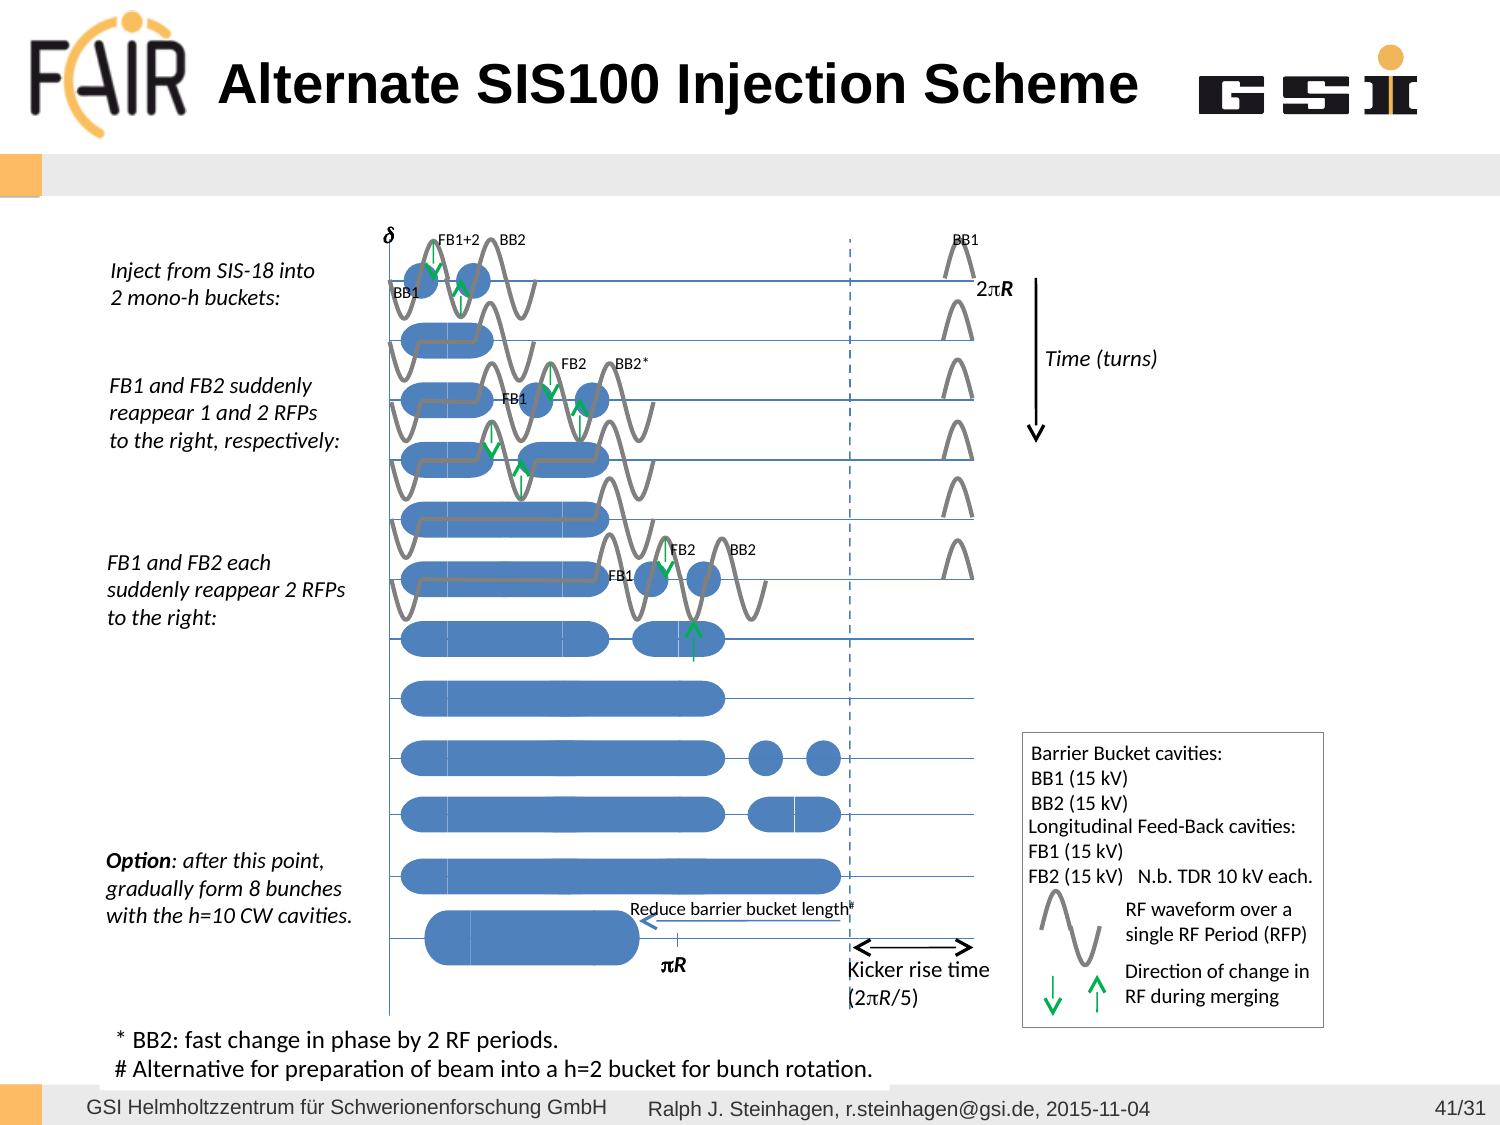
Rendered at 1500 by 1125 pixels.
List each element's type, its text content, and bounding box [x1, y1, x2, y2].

picture [1197, 42, 1419, 117]
text_box FB2 [655, 531, 711, 567]
text_box [424, 910, 640, 966]
text_box BB2 [715, 531, 772, 567]
text_box [419, 505, 610, 538]
text_box FB2 [546, 345, 602, 381]
text_box Longitudinal Feed-Back cavities: FB1 (15 kV) FB2 (15 kV) N.b. TDR 10 kV each. [1023, 805, 1323, 971]
text_box R [646, 941, 702, 985]
text_box FB1 [487, 380, 543, 416]
text_box [400, 441, 479, 477]
text_box [456, 262, 477, 291]
text_box [747, 796, 842, 833]
text_box 2R [961, 265, 1029, 309]
text_box FB1+2 [423, 221, 484, 257]
text_box FB1 and FB2 each suddenly reappear 2 RFPs to the right: [92, 540, 361, 638]
text_box [578, 407, 588, 418]
text_box [534, 446, 610, 478]
text_box Option: after this point, gradually form 8 bunches with the h=10 CW cavities. [91, 838, 369, 936]
text_box [400, 680, 726, 717]
text_box [806, 759, 841, 777]
text_box BB2 [484, 221, 541, 257]
text_box [400, 561, 593, 596]
text_box FB1 [593, 557, 649, 593]
text_box * BB2: fast change in phase by 2 RF periods. # Alternative for preparation of beam into a h=2 bucket for bunch rotation. [99, 1015, 890, 1091]
text_box [405, 262, 421, 274]
text_box [419, 582, 602, 598]
text_box [419, 385, 487, 419]
text_box Kicker rise time (2R/5) [832, 947, 1006, 1018]
text_box [748, 740, 784, 758]
text_box [517, 441, 597, 472]
text_box [473, 265, 491, 299]
text_box Direction of change in RF during merging [1110, 971, 1323, 1016]
text_box BB1 [378, 274, 435, 310]
text_box [419, 447, 494, 478]
text_box  [366, 212, 408, 255]
text_box [400, 796, 726, 833]
text_box [534, 391, 554, 419]
text_box BB1 [937, 221, 995, 257]
text_box [435, 275, 439, 292]
title Alternate SIS100 Injection Scheme [217, 20, 1158, 147]
text_box [748, 759, 783, 777]
text_box [400, 322, 477, 356]
text_box [400, 382, 479, 417]
text_box Inject from SIS-18 into 2 mono-h buckets: [95, 248, 331, 318]
text_box [429, 265, 435, 273]
text_box [400, 740, 726, 777]
text_box [574, 382, 597, 412]
text_box Time (turns) [1030, 336, 1174, 379]
text_box [705, 565, 722, 598]
text_box [593, 385, 610, 419]
text_box [632, 621, 726, 657]
text_box [400, 501, 596, 536]
text_box [686, 567, 708, 597]
text_box [418, 325, 494, 359]
text_box [459, 288, 467, 298]
text_box [649, 567, 669, 598]
text_box Barrier Bucket cavities: BB1 (15 kV) BB2 (15 kV) [1016, 731, 1238, 805]
picture [30, 9, 187, 141]
text_box Barrier Bucket cavities: BB1 (15 kV) BB2 (15 kV) [1023, 733, 1238, 805]
text_box [806, 740, 841, 758]
text_box BB2* [602, 345, 665, 381]
text_box [400, 621, 610, 657]
text_box [545, 384, 552, 394]
text_box Reduce barrier bucket length# [615, 888, 870, 927]
text_box FB1 and FB2 suddenly reappear 1 and 2 RFPs to the right, respectively: [94, 363, 356, 461]
text_box [400, 858, 842, 895]
